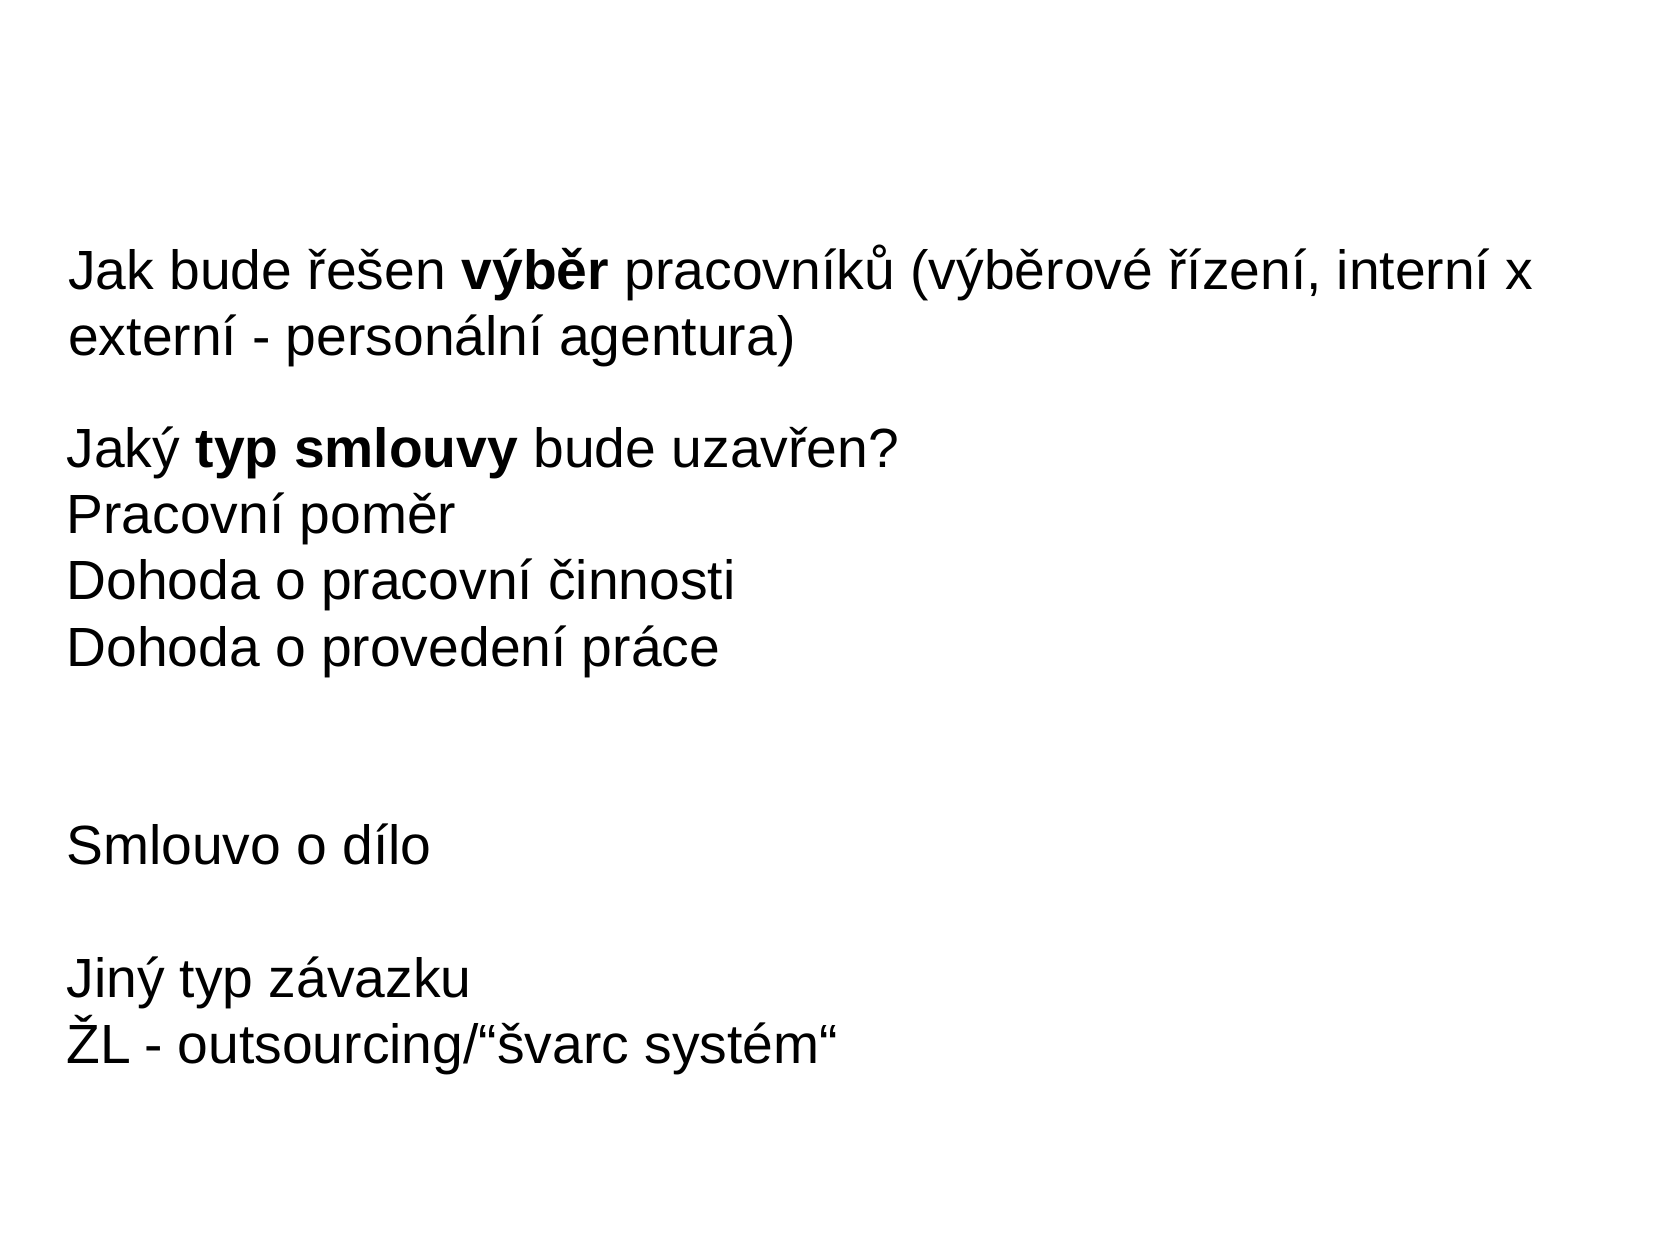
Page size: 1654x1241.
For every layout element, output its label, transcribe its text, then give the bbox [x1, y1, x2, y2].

text_box Jaký typ smlouvy bude uzavřen? Pracovní poměr Dohoda o pracovní činnosti Dohoda o provedení práce Smlouvo o dílo Jiný typ závazku ŽL - outsourcing/“švarc systém“ [51, 404, 1579, 1083]
text_box Jak bude řešen výběr pracovníků (výběrové řízení, interní x externí - personální agentura) [53, 226, 1581, 375]
